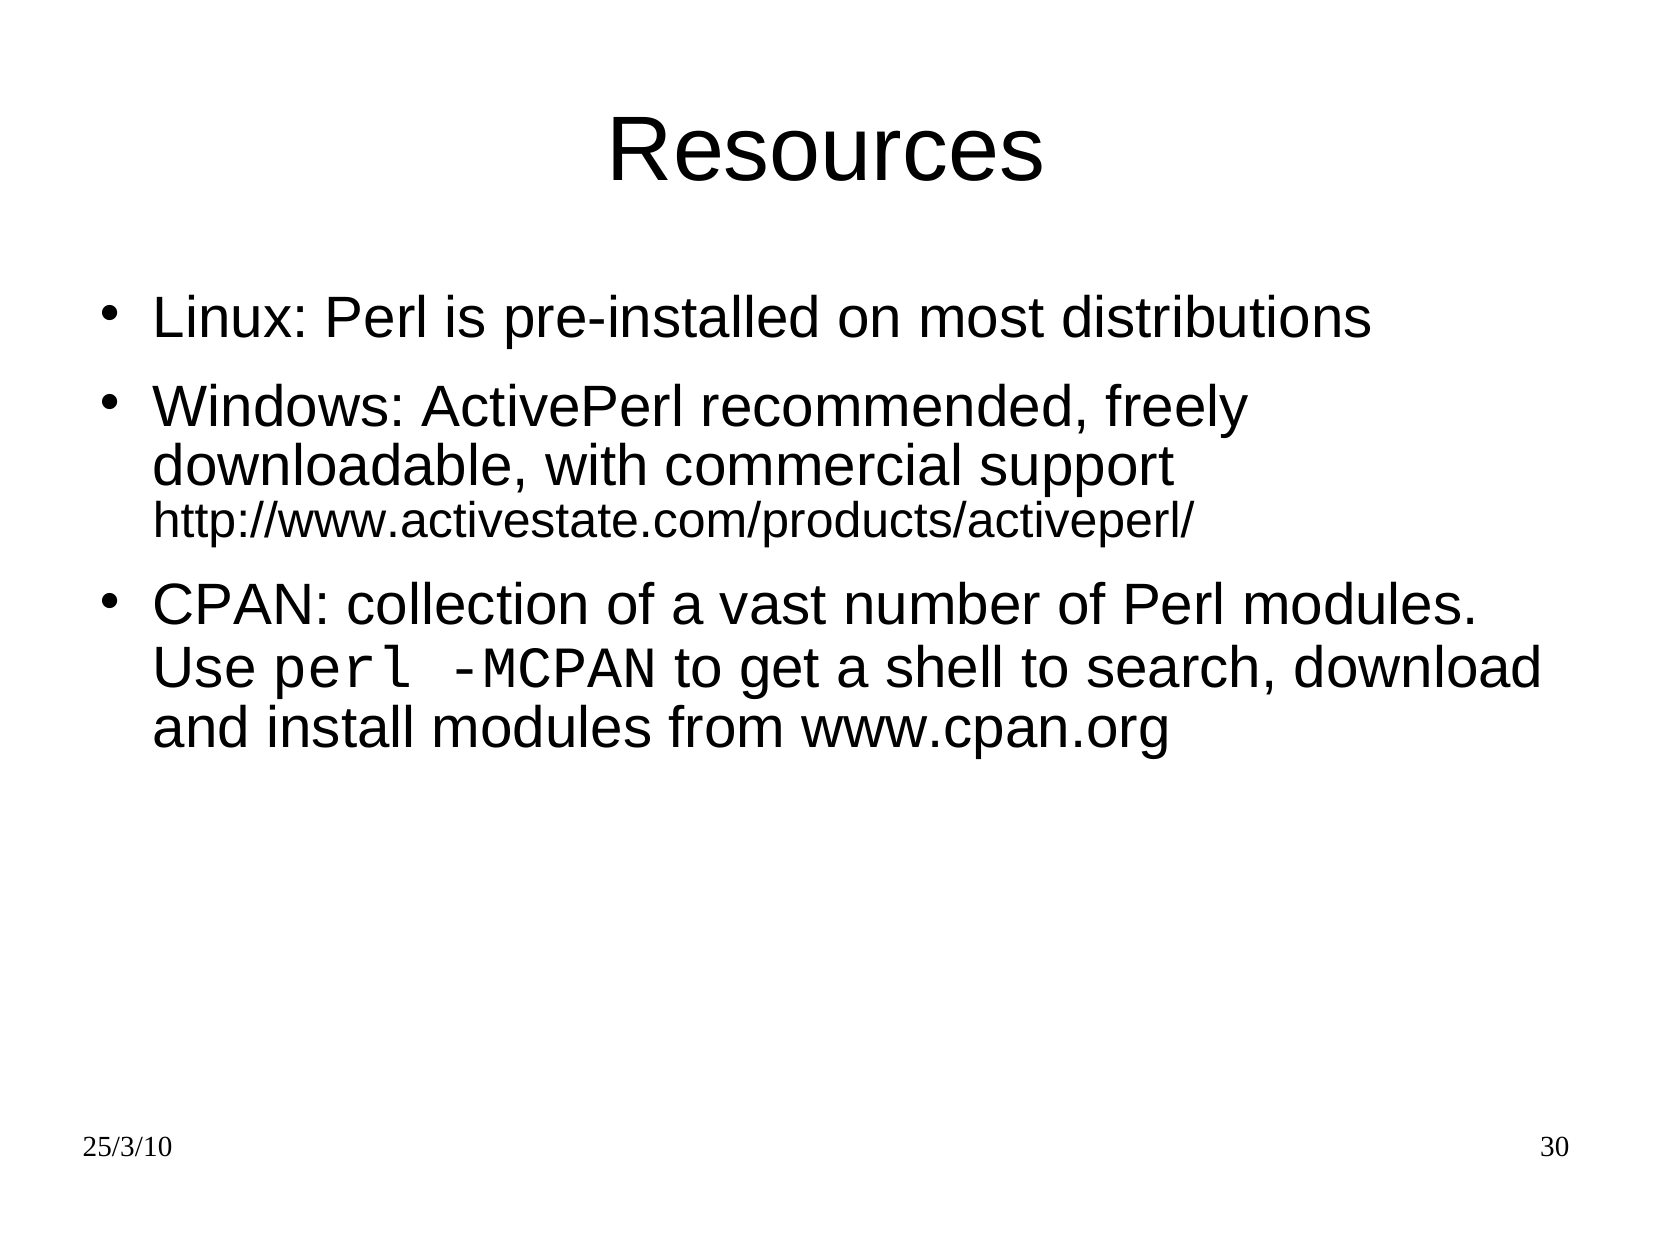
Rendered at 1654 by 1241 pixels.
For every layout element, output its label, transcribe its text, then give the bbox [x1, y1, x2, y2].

title Resources [82, 49, 1571, 256]
list Linux: Perl is pre-installed on most distributions Windows: ActivePerl recommended, freely downloadable, with commercial support http://www.activestate.com/products/activeperl/ CPAN: collection of a vast number of Perl modules. Use perl -MCPAN to get a shell to search, download and install modules from www.cpan.org [82, 290, 1571, 1109]
